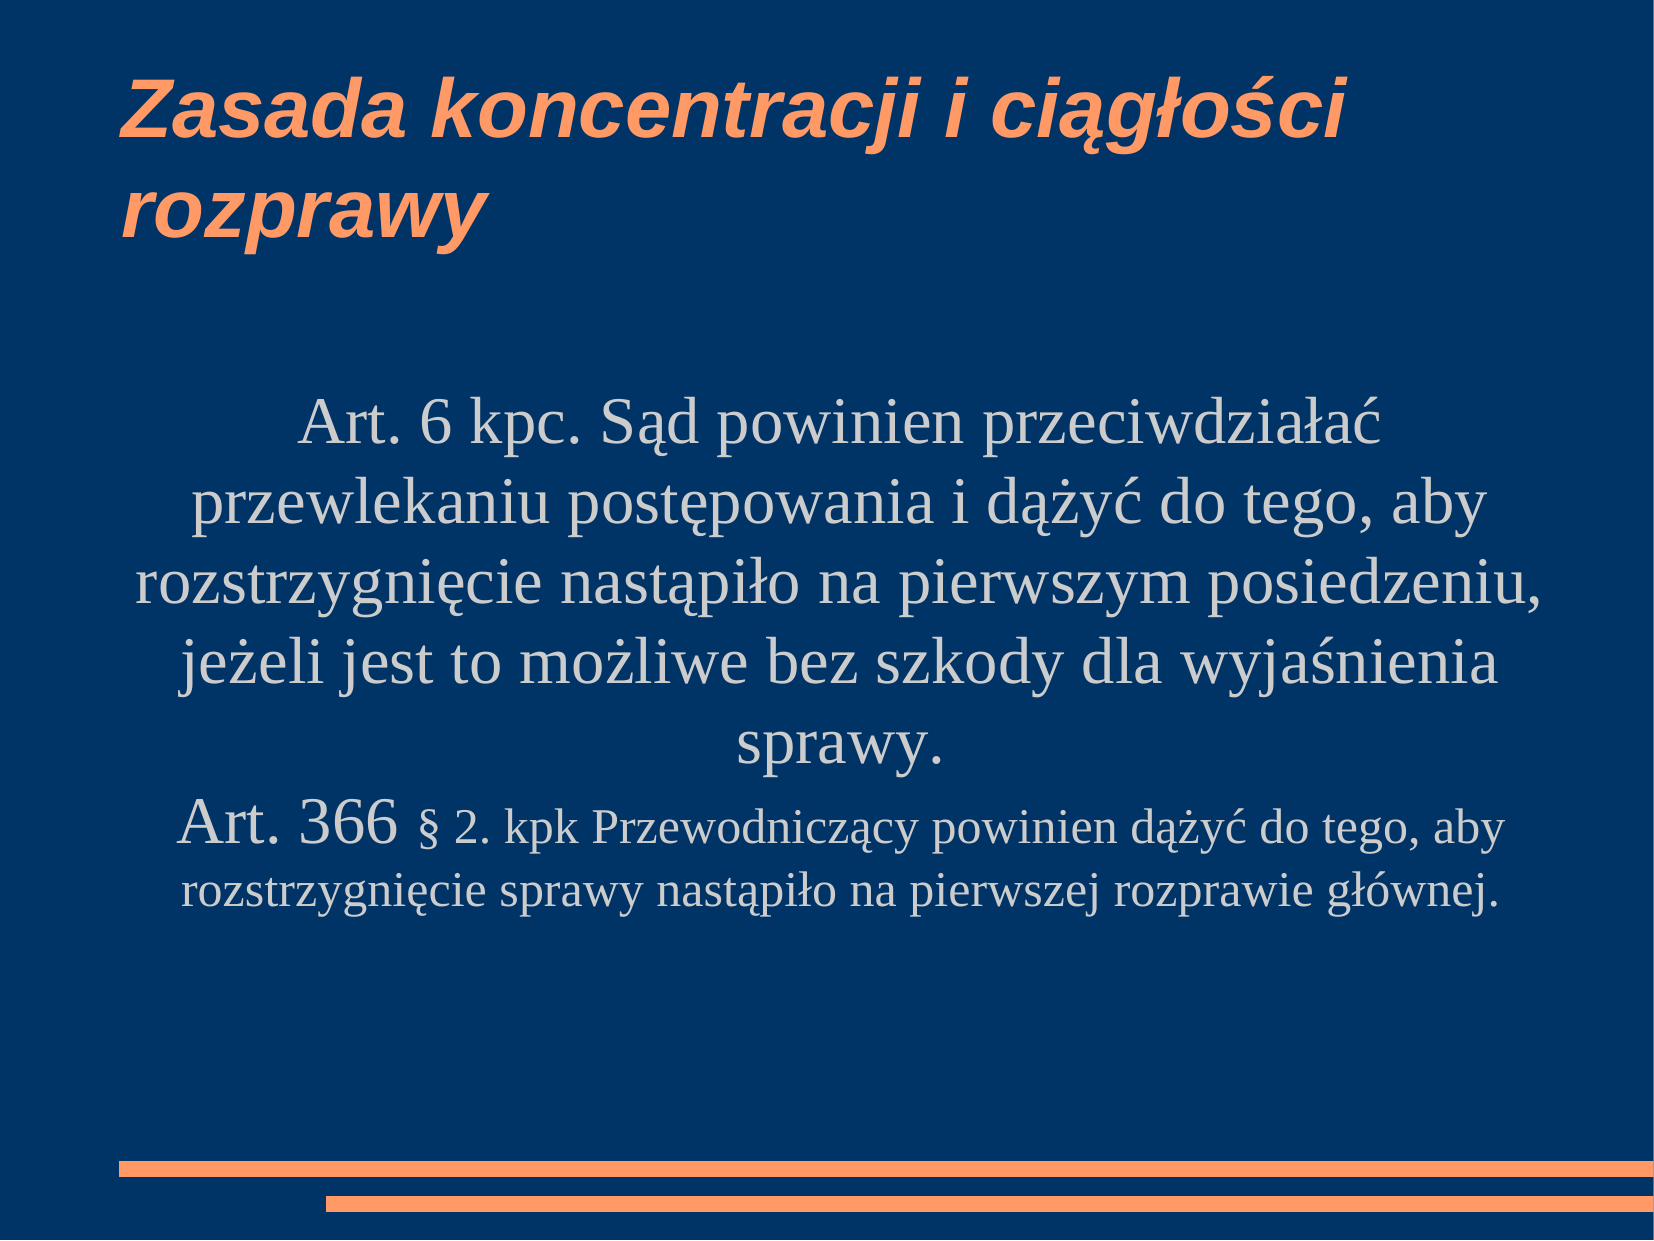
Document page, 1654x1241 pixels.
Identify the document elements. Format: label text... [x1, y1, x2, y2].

subtitle Art. 6 kpc. Sąd powinien przeciwdziałać przewlekaniu postępowania i dążyć do tego, aby rozstrzygnięcie nastąpiło na pierwszym posiedzeniu, jeżeli jest to możliwe bez szkody dla wyjaśnienia sprawy. Art. 366 § 2. kpk Przewodniczący powinien dążyć do tego, aby rozstrzygnięcie sprawy nastąpiło na pierwszej rozprawie głównej. [121, 329, 1561, 1125]
title Zasada koncentracji i ciągłości rozprawy [121, 53, 1534, 247]
